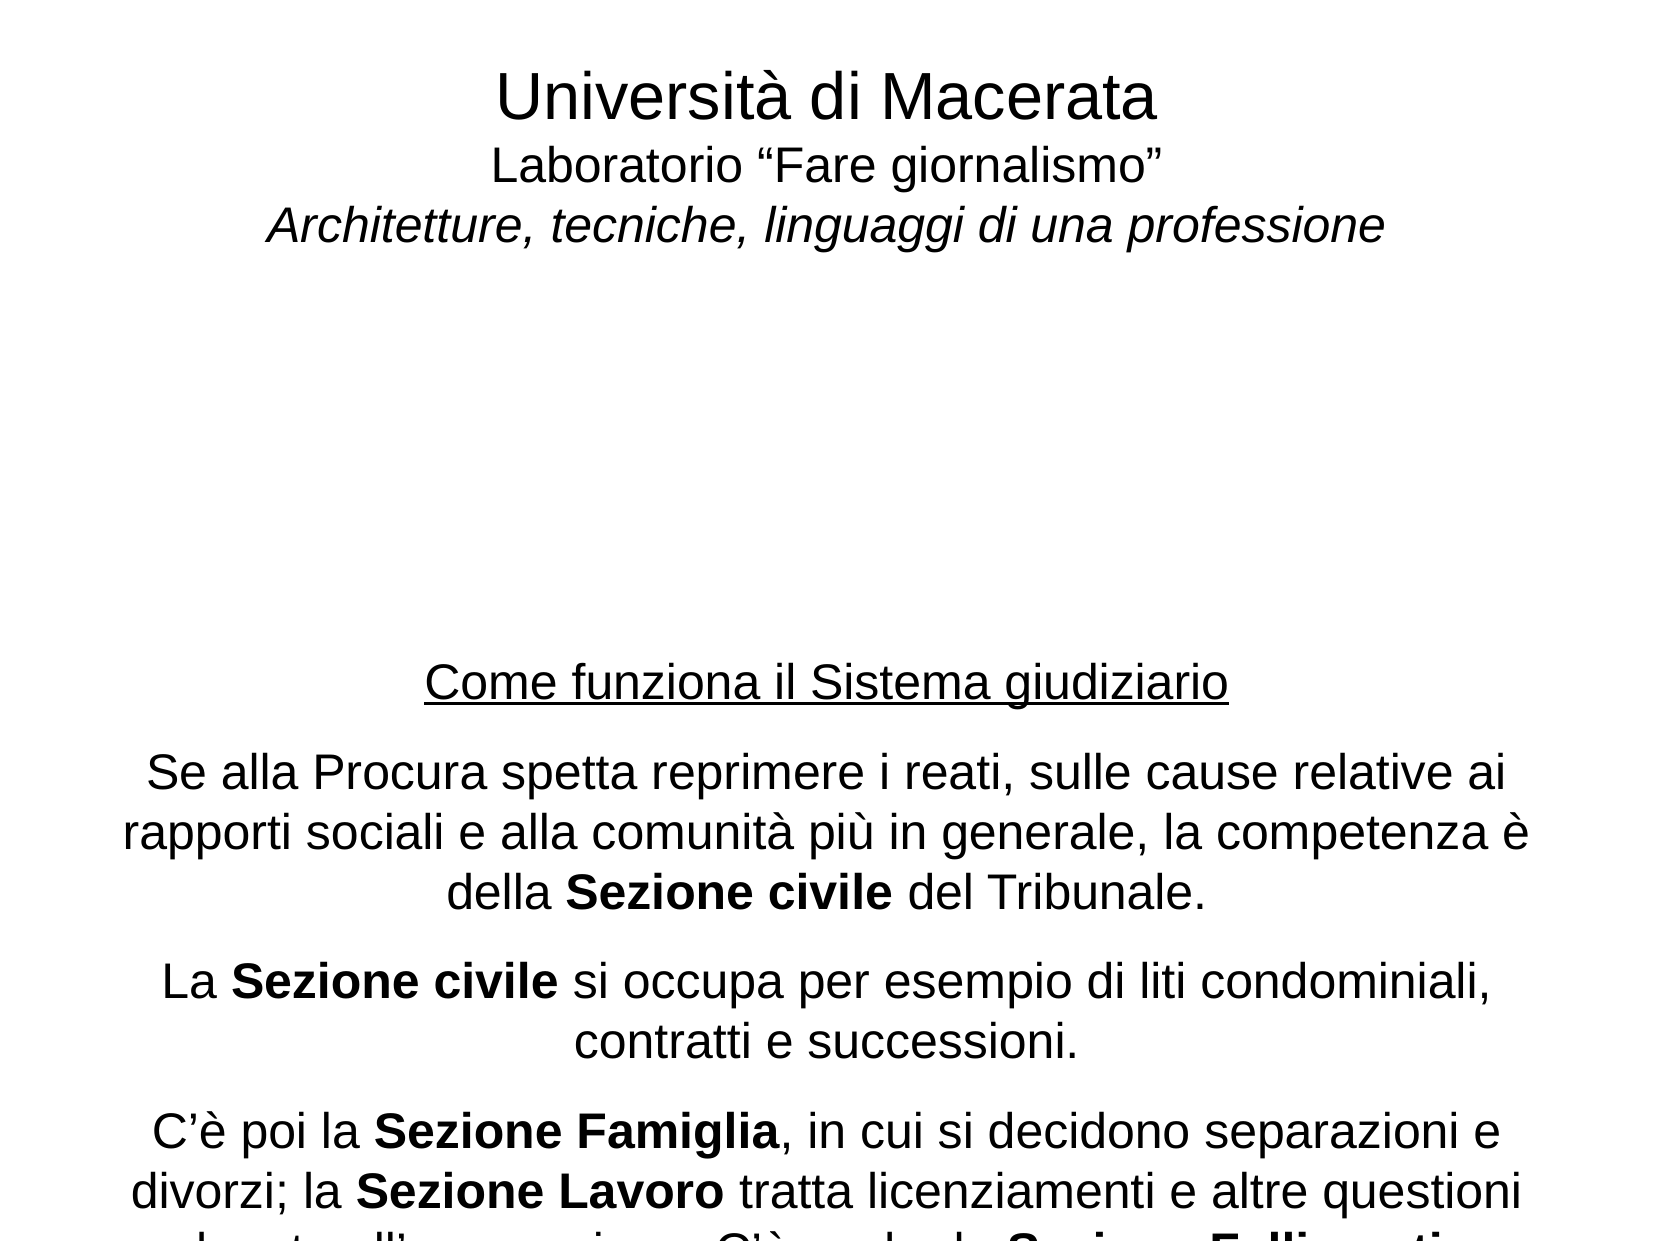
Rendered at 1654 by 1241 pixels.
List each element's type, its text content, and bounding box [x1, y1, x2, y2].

subtitle Come funziona il Sistema giudiziario Se alla Procura spetta reprimere i reati, sulle cause relative ai rapporti sociali e alla comunità più in generale, la competenza è della Sezione civile del Tribunale. La Sezione civile si occupa per esempio di liti condominiali, contratti e successioni. C’è poi la Sezione Famiglia, in cui si decidono separazioni e divorzi; la Sezione Lavoro tratta licenziamenti e altre questioni legate all’occupazione. C’è anche la Sezione Fallimenti. Il Tar in primo grado e il Consiglio di Stato in secondo giudicano le questioni legate alla materia amministrativa. Per esempio i ricorsi su leggi e altri provvedimenti normativi. . [82, 291, 1571, 1235]
title Università di Macerata Laboratorio “Fare giornalismo” Architetture, tecniche, linguaggi di una professione [82, 49, 1571, 257]
